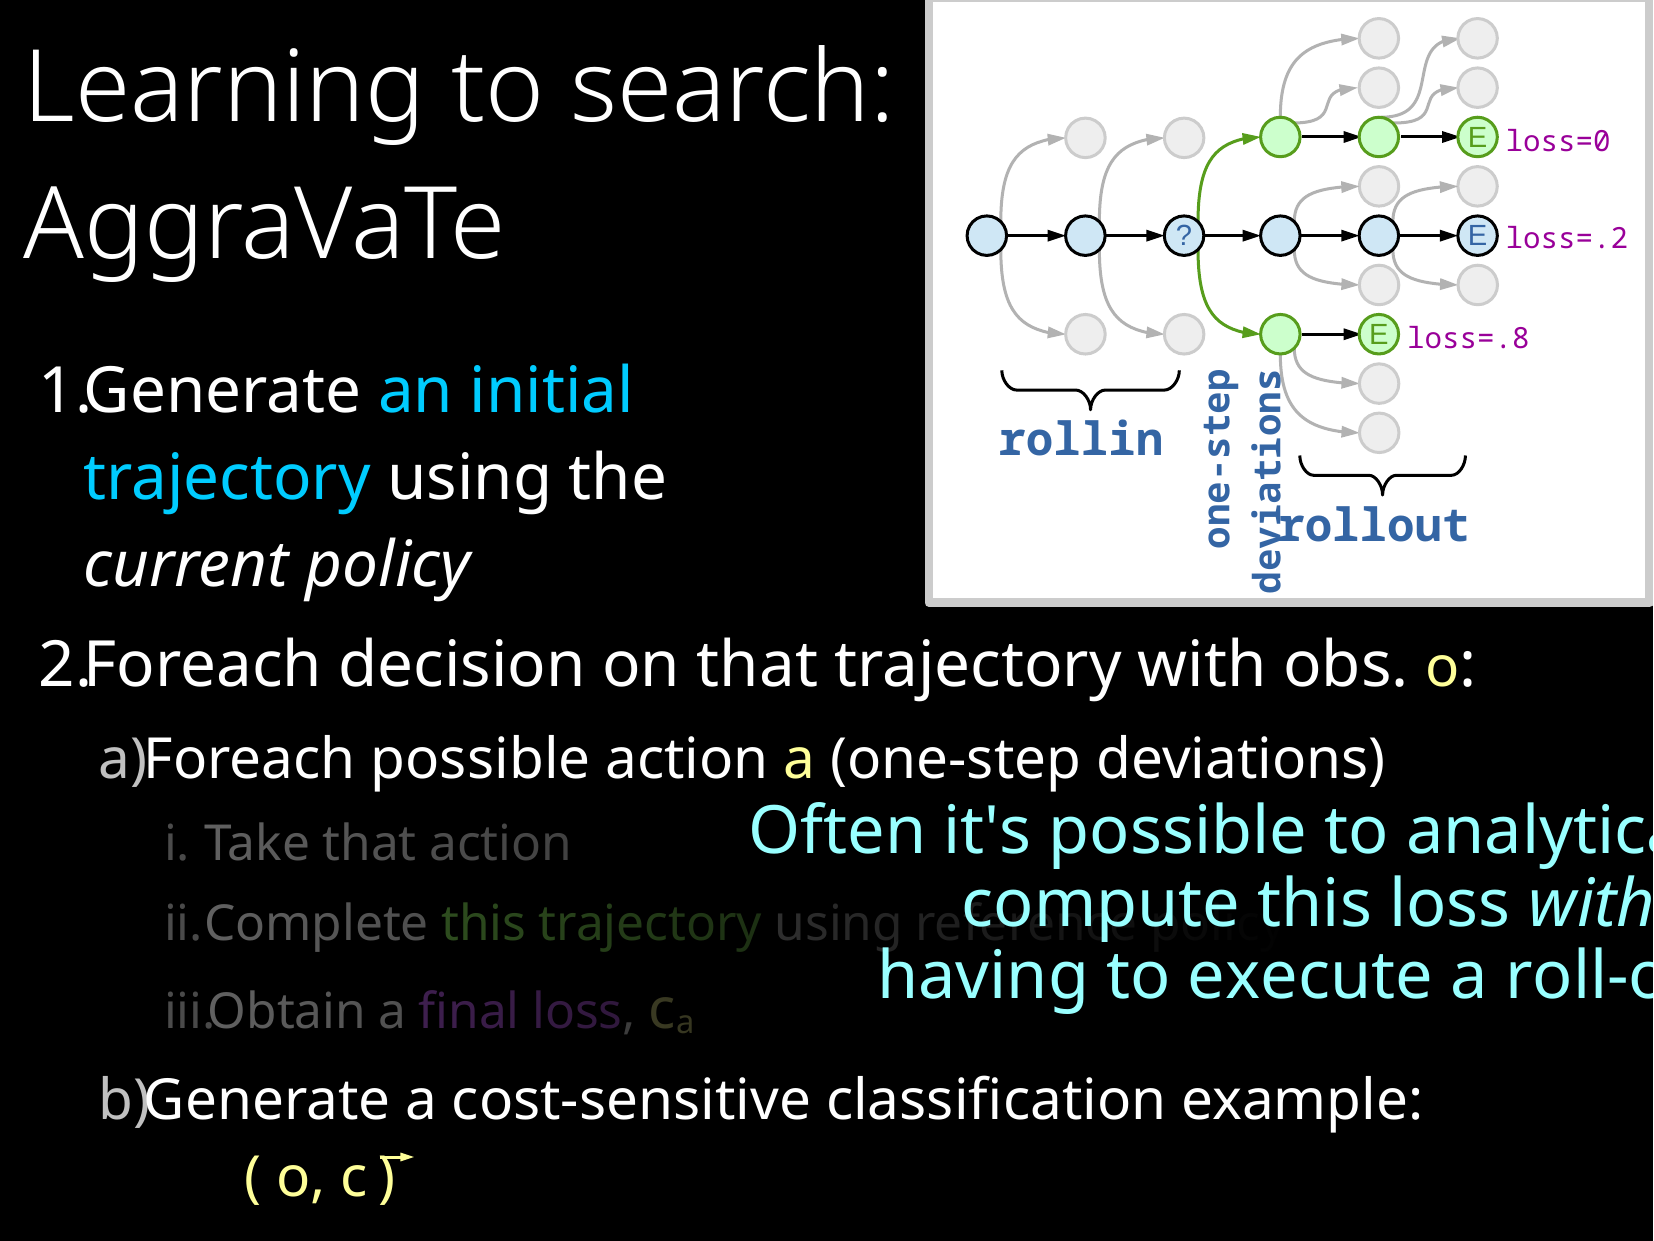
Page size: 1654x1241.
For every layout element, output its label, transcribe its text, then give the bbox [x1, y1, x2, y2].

text_box E [1457, 117, 1498, 157]
title Learning to search: AggraVaTe [23, 17, 928, 285]
text_box [928, 0, 1650, 603]
text_box rollout [1286, 492, 1490, 558]
text_box rollin [998, 406, 1186, 472]
text_box loss=.8 [1406, 316, 1562, 369]
text_box ? [1164, 215, 1204, 256]
text_box one-step deviations [1189, 344, 1286, 595]
list Generate an initial trajectory using the current policy Foreach decision on that trajectory with obs. o: Foreach possible action a (one-step deviations) Take that action Complete this trajectory using reference policy Obtain a final loss, ca Generate a cost-sensitive classification example: ( o, c ) [23, 343, 1624, 803]
text_box loss=.2 [1505, 217, 1653, 270]
text_box Often it's possible to analytically compute this loss without having to execute a roll-out! [748, 795, 1637, 1028]
list Generate an initial trajectory using the current policy Foreach decision on that trajectory with obs. o: Foreach possible action a (one-step deviations) Take that action Complete this trajectory using reference policy Obtain a final loss, ca Generate a cost-sensitive classification example: ( o, c ) [23, 1028, 1624, 1225]
text_box [0, 803, 1300, 1048]
text_box loss=0 [1505, 120, 1644, 173]
text_box E [1359, 314, 1399, 354]
text_box E [1457, 215, 1498, 256]
